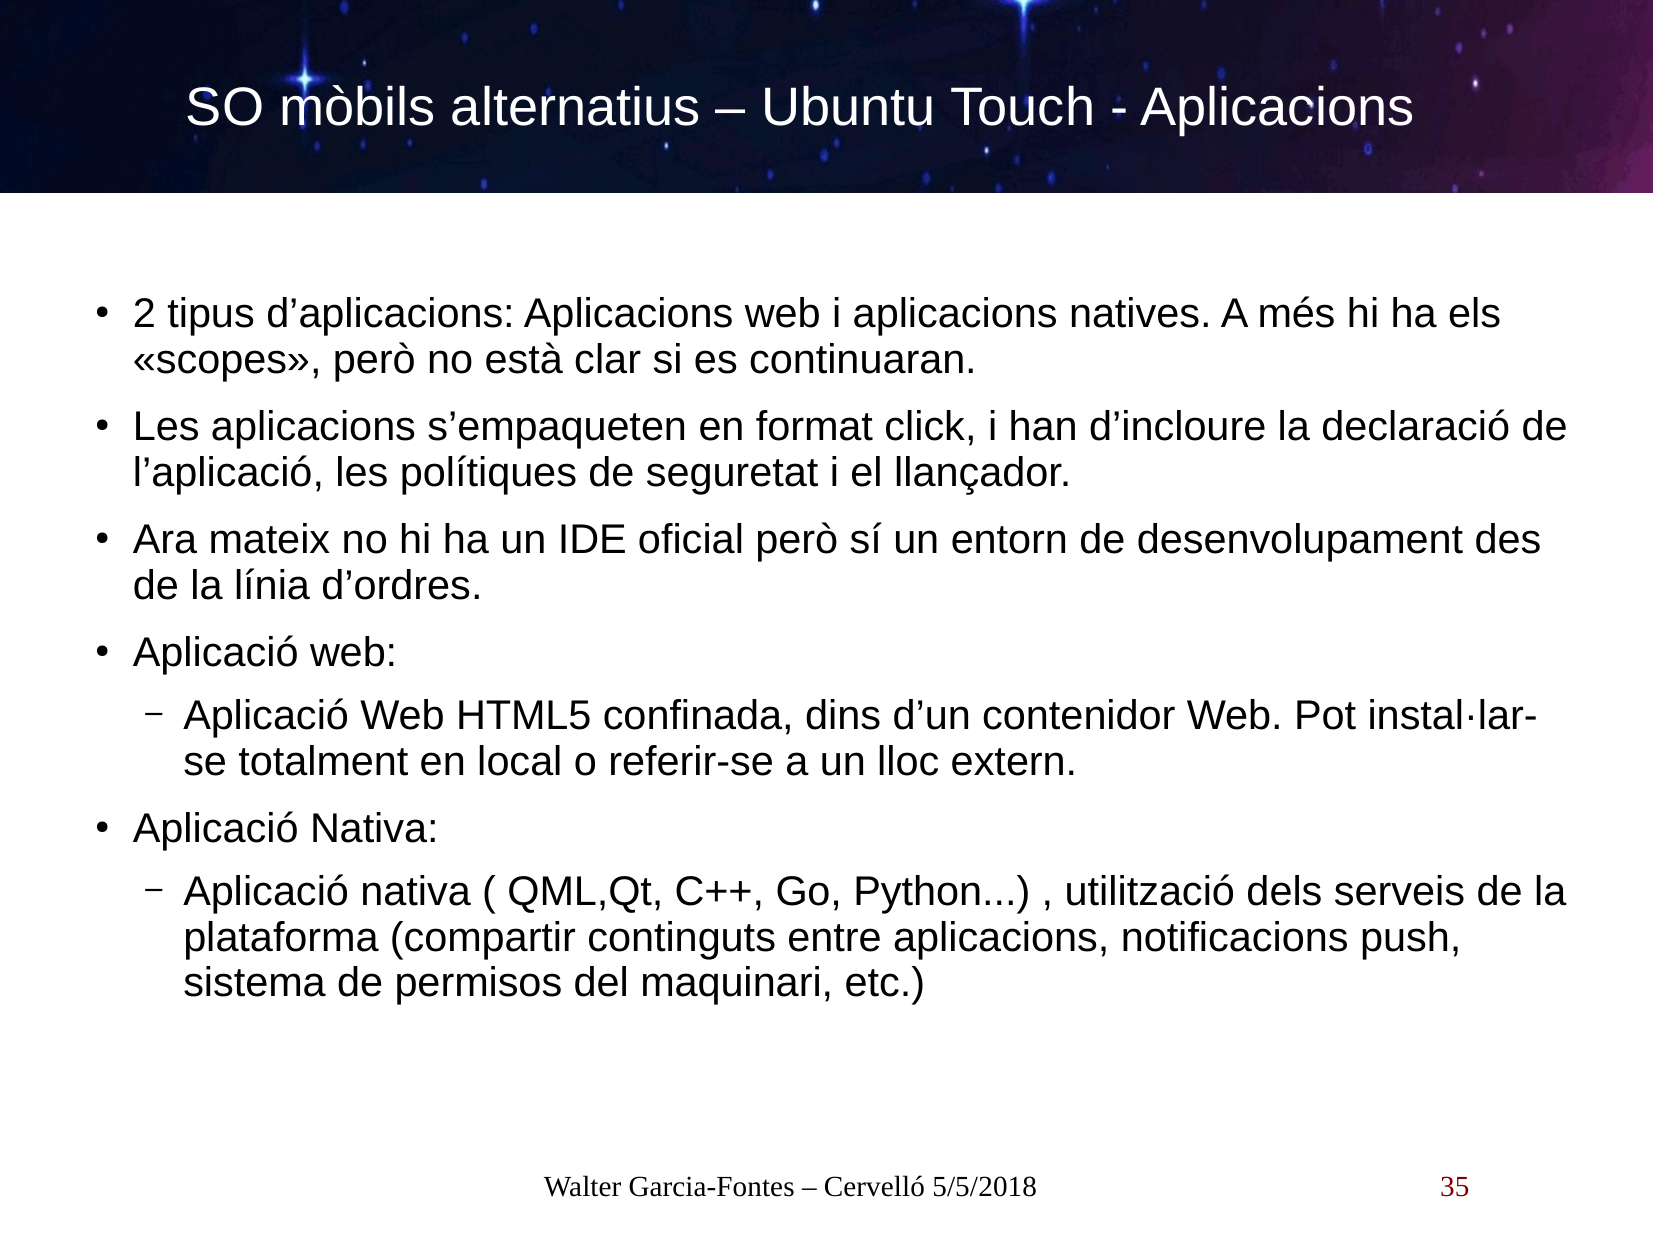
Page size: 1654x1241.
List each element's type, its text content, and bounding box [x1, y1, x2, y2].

list 2 tipus d’aplicacions: Aplicacions web i aplicacions natives. A més hi ha els «scopes», però no està clar si es continuaran. Les aplicacions s’empaqueten en format click, i han d’incloure la declaració de l’aplicació, les polítiques de seguretat i el llançador. Ara mateix no hi ha un IDE oficial però sí un entorn de desenvolupament des de la línia d’ordres. Aplicació web: Aplicació Web HTML5 confinada, dins d’un contenidor Web. Pot instal·lar-se totalment en local o referir-se a un lloc extern. Aplicació Nativa: Aplicació nativa ( QML,Qt, C++, Go, Python...) , utilització dels serveis de la plataforma (compartir continguts entre aplicacions, notificacions push, sistema de permisos del maquinari, etc.) [82, 290, 1571, 1010]
title SO mòbils alternatius – Ubuntu Touch - Aplicacions [57, 2, 1546, 211]
picture [0, 0, 1653, 193]
